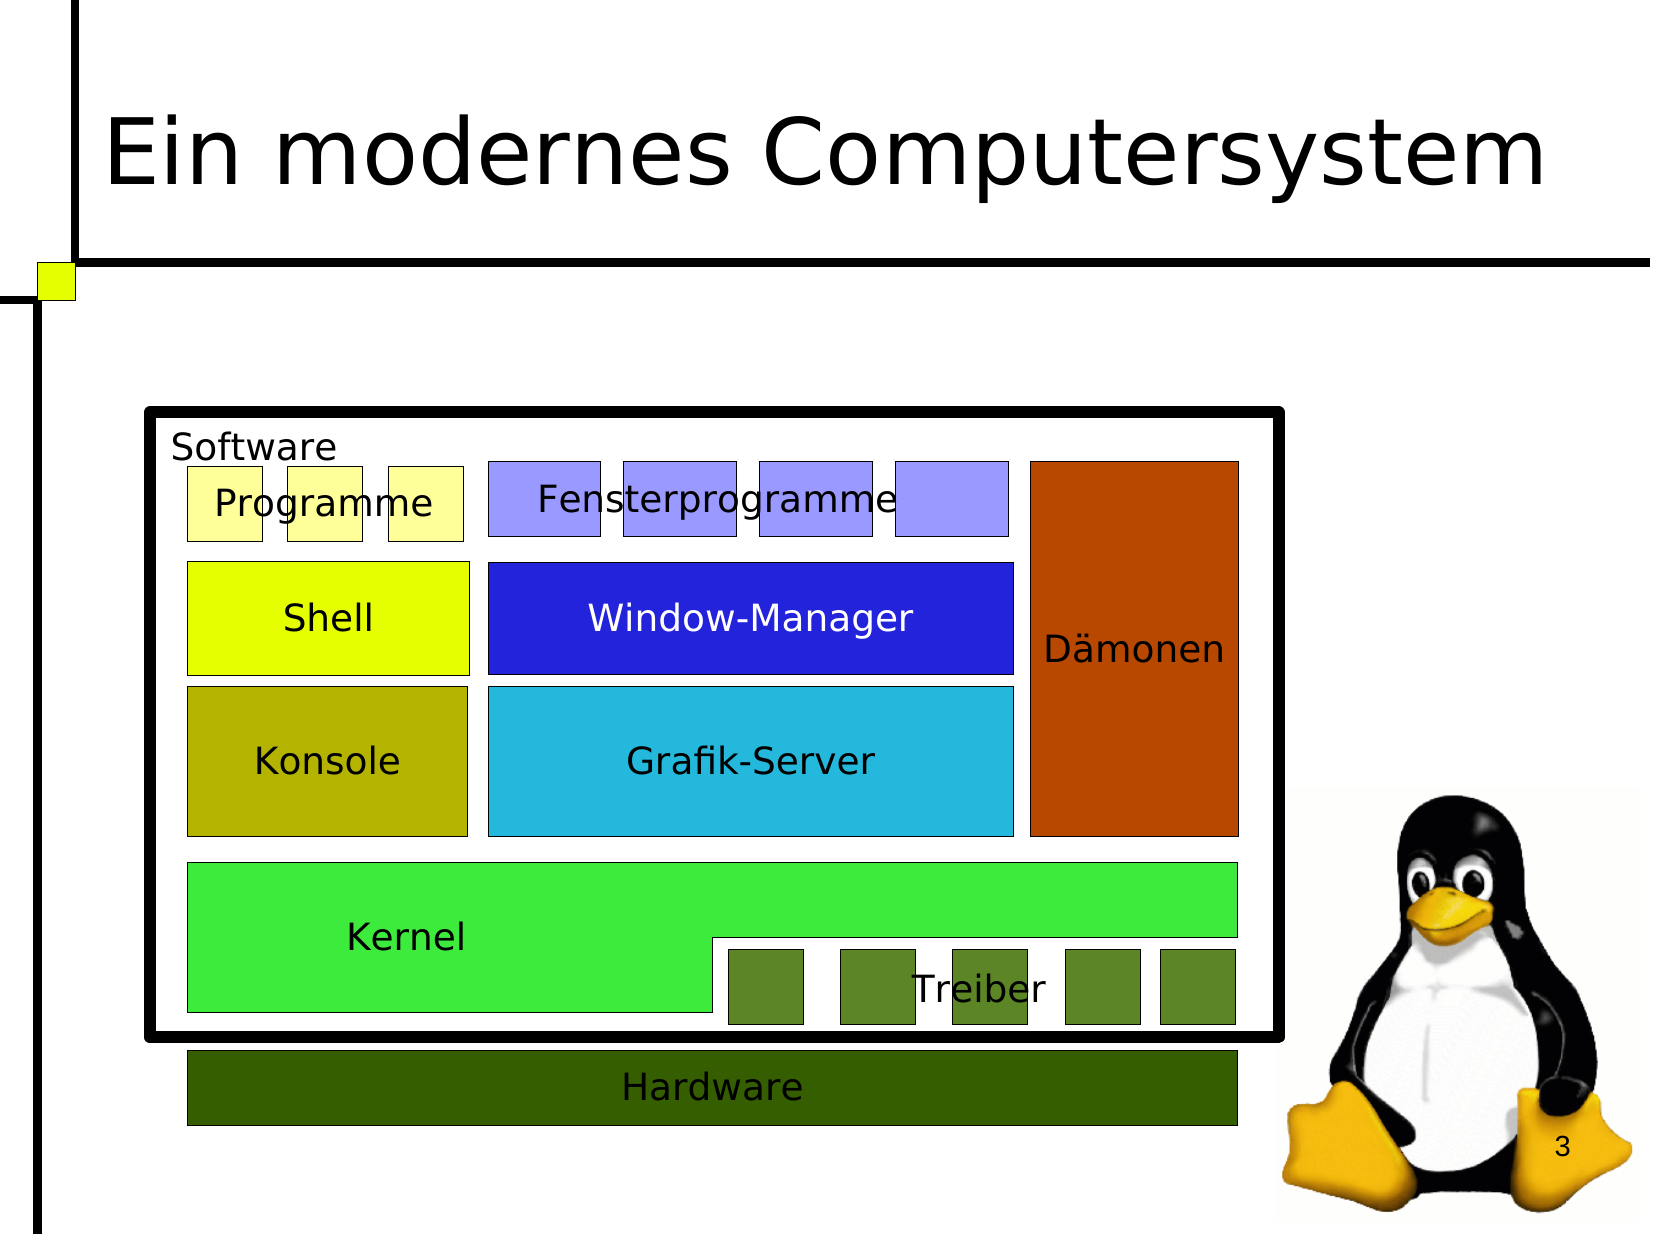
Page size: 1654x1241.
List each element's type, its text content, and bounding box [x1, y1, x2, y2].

text_box Hardware [187, 1050, 1238, 1126]
text_box [287, 533, 363, 542]
text_box [623, 529, 737, 537]
text_box [728, 949, 804, 1025]
text_box Window-Manager [488, 562, 1014, 675]
text_box Software [149, 412, 1279, 1038]
text_box [488, 461, 601, 537]
text_box [759, 529, 873, 537]
picture [1275, 787, 1642, 1223]
text_box Dämonen [1030, 461, 1239, 837]
text_box [952, 1019, 1028, 1025]
text_box [895, 461, 1009, 537]
text_box Shell [187, 561, 470, 676]
text_box [187, 466, 263, 542]
text_box [759, 461, 873, 470]
text_box Fensterprogramme [522, 470, 906, 529]
text_box [388, 466, 464, 542]
text_box [952, 949, 1028, 960]
text_box Konsole [187, 686, 468, 837]
text_box Programme [199, 474, 444, 533]
text_box [1065, 949, 1141, 1025]
text_box Treiber [897, 960, 1058, 1019]
text_box [840, 949, 916, 1025]
text_box [287, 466, 363, 474]
title Ein modernes Computersystem [82, 49, 1571, 257]
text_box Grafik-Server [488, 686, 1014, 837]
text_box [623, 461, 737, 470]
text_box Kernel [187, 862, 1238, 1013]
text_box [1160, 949, 1236, 1025]
